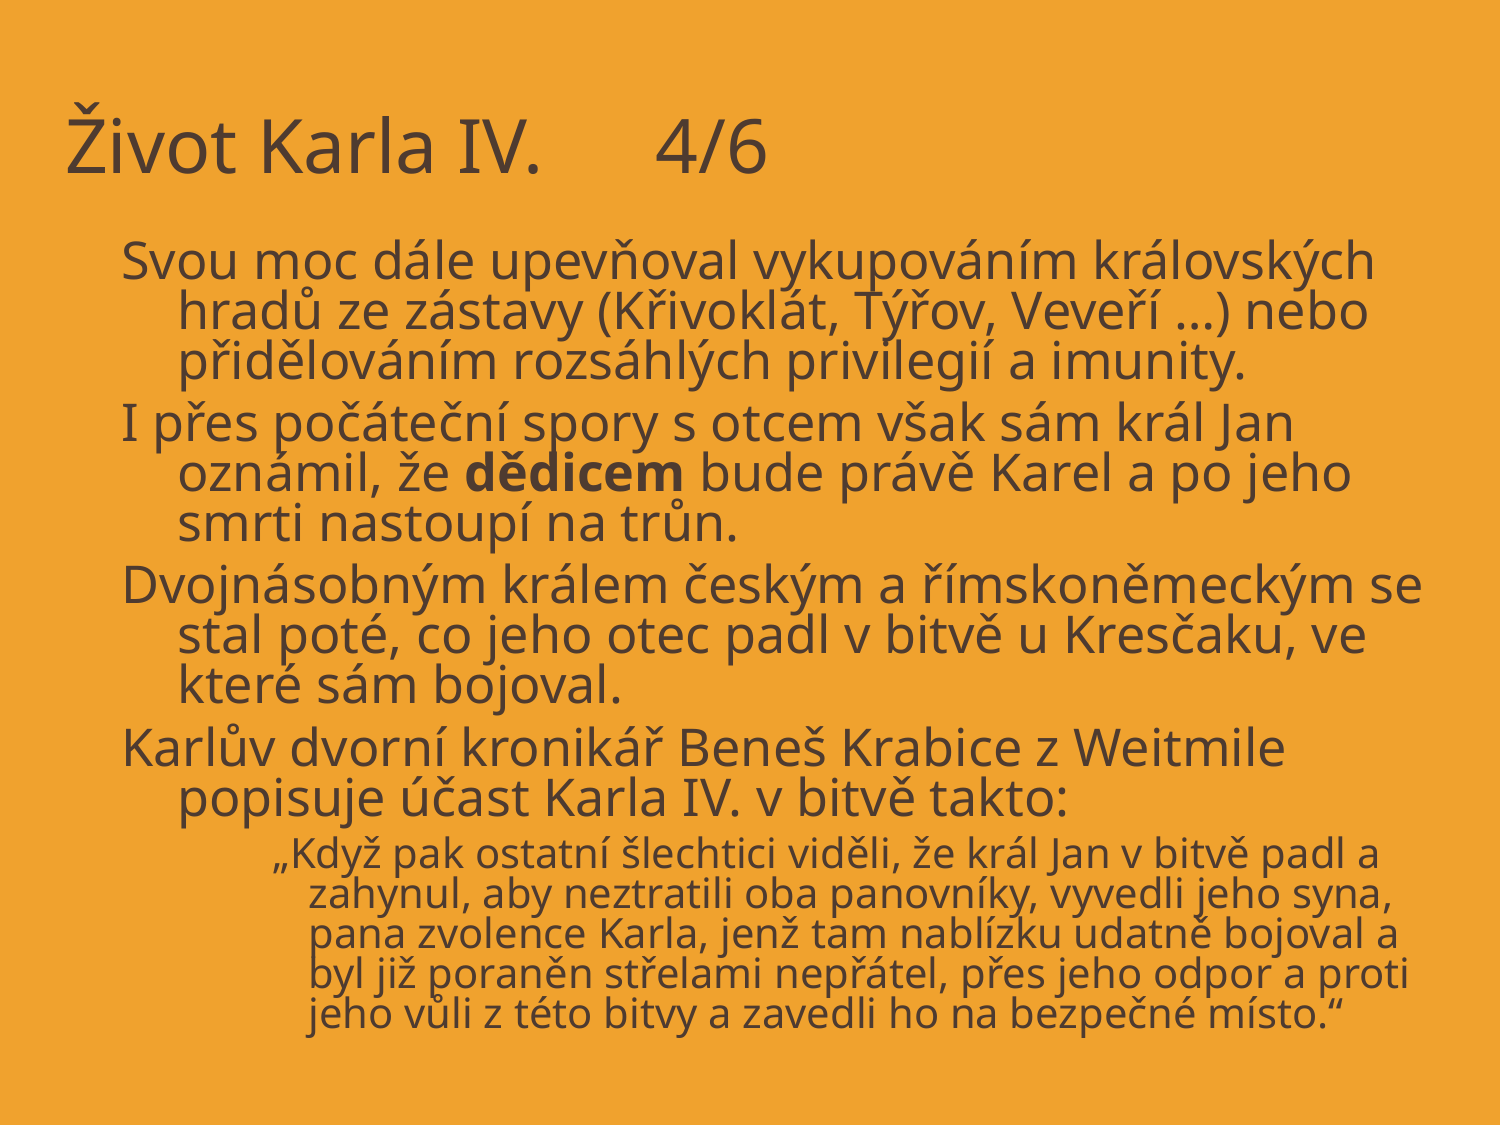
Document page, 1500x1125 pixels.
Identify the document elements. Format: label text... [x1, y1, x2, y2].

list Svou moc dále upevňoval vykupováním královských hradů ze zástavy (Křivoklát, Týřov, Veveří …) nebo přidělováním rozsáhlých privilegií a imunity. I přes počáteční spory s otcem však sám král Jan oznámil, že dědicem bude právě Karel a po jeho smrti nastoupí na trůn. Dvojnásobným králem českým a římskoněmeckým se stal poté, co jeho otec padl v bitvě u Kresčaku, ve které sám bojoval. Karlův dvorní kronikář Beneš Krabice z Weitmile popisuje účast Karla IV. v bitvě takto: „Když pak ostatní šlechtici viděli, že král Jan v bitvě padl a zahynul, aby neztratili oba panovníky, vyvedli jeho syna, pana zvolence Karla, jenž tam nablízku udatně bojoval a byl již poraněn střelami nepřátel, přes jeho odpor a proti jeho vůli z této bitvy a zavedli ho na bezpečné místo.“ [50, 231, 1476, 1059]
title Život Karla IV. 4/6 [50, 75, 1476, 213]
